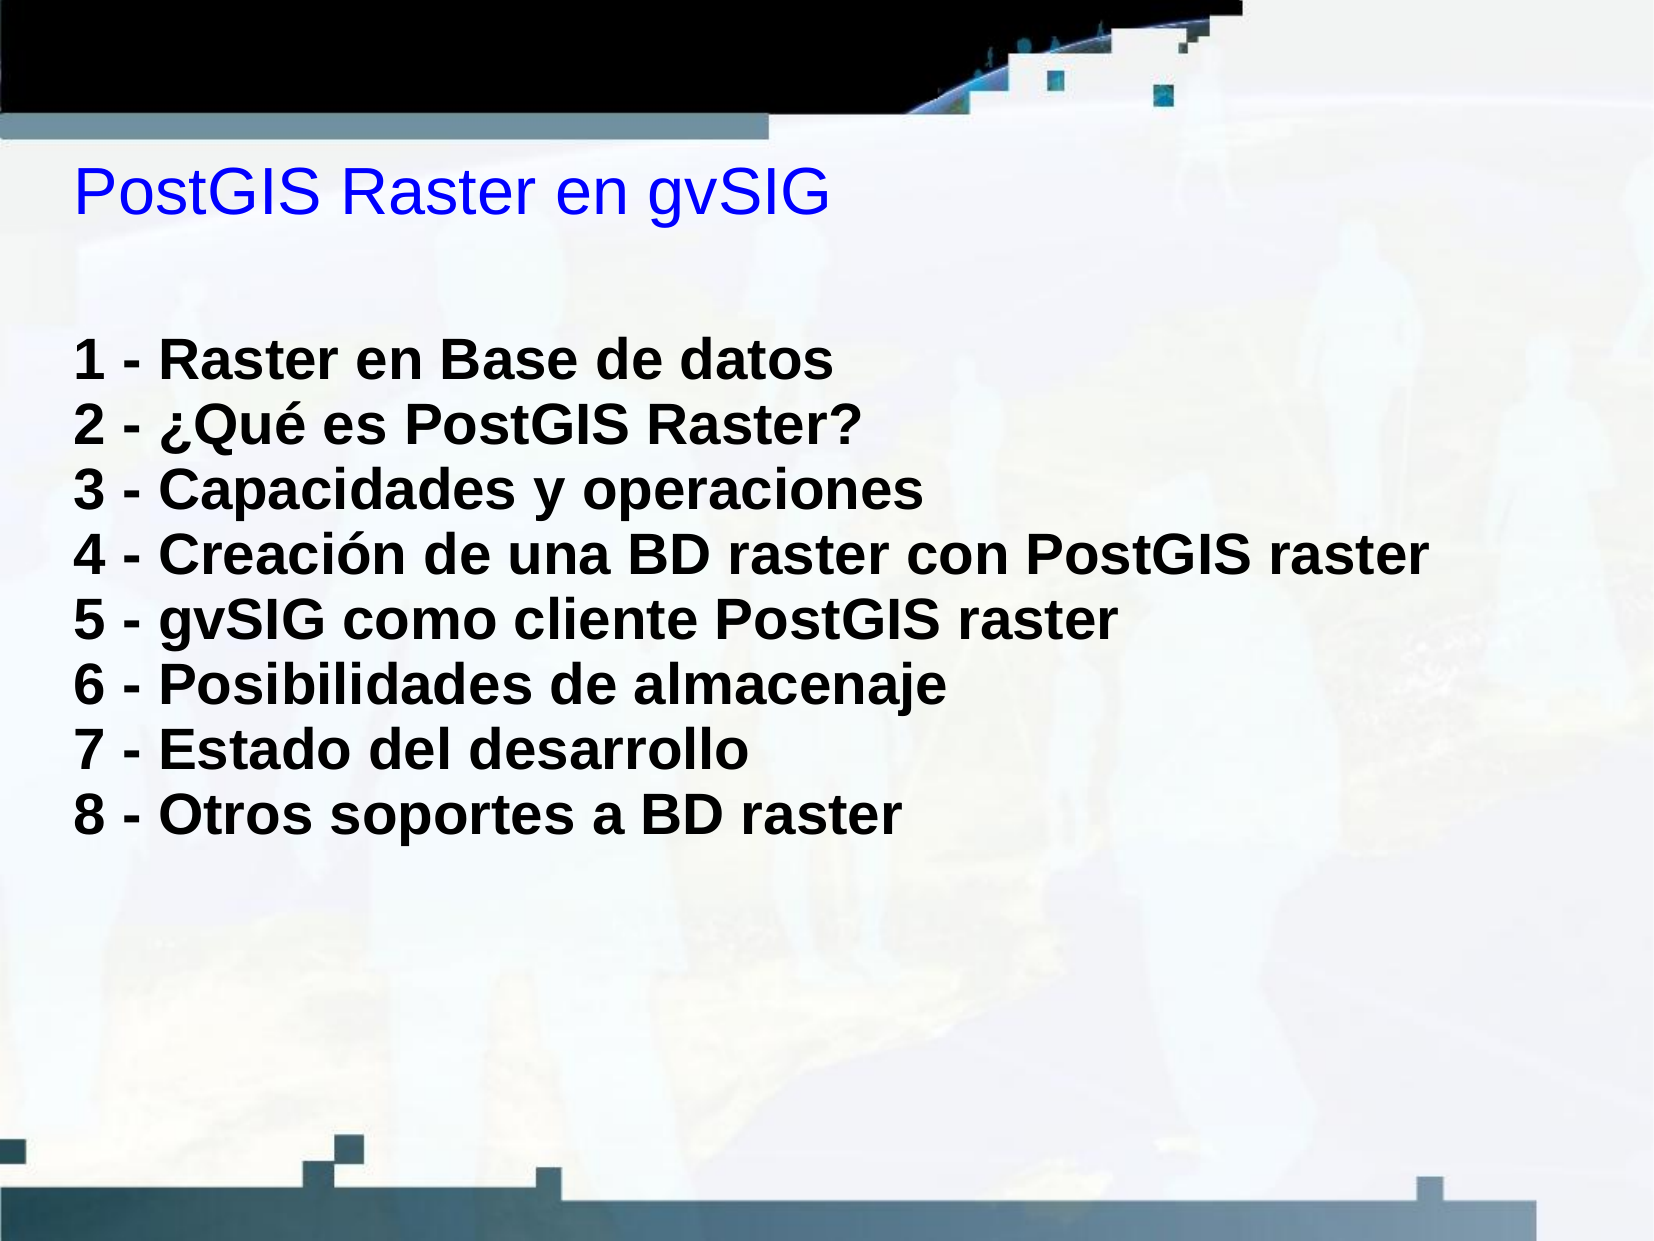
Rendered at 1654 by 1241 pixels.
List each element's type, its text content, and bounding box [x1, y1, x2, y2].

picture [0, 0, 1654, 1241]
text_box 1 - Raster en Base de datos 2 - ¿Qué es PostGIS Raster? 3 - Capacidades y operaciones 4 - Creación de una BD raster con PostGIS raster 5 - gvSIG como cliente PostGIS raster 6 - Posibilidades de almacenaje 7 - Estado del desarrollo 8 - Otros soportes a BD raster [59, 319, 1625, 1058]
text_box PostGIS Raster en gvSIG [59, 146, 975, 237]
